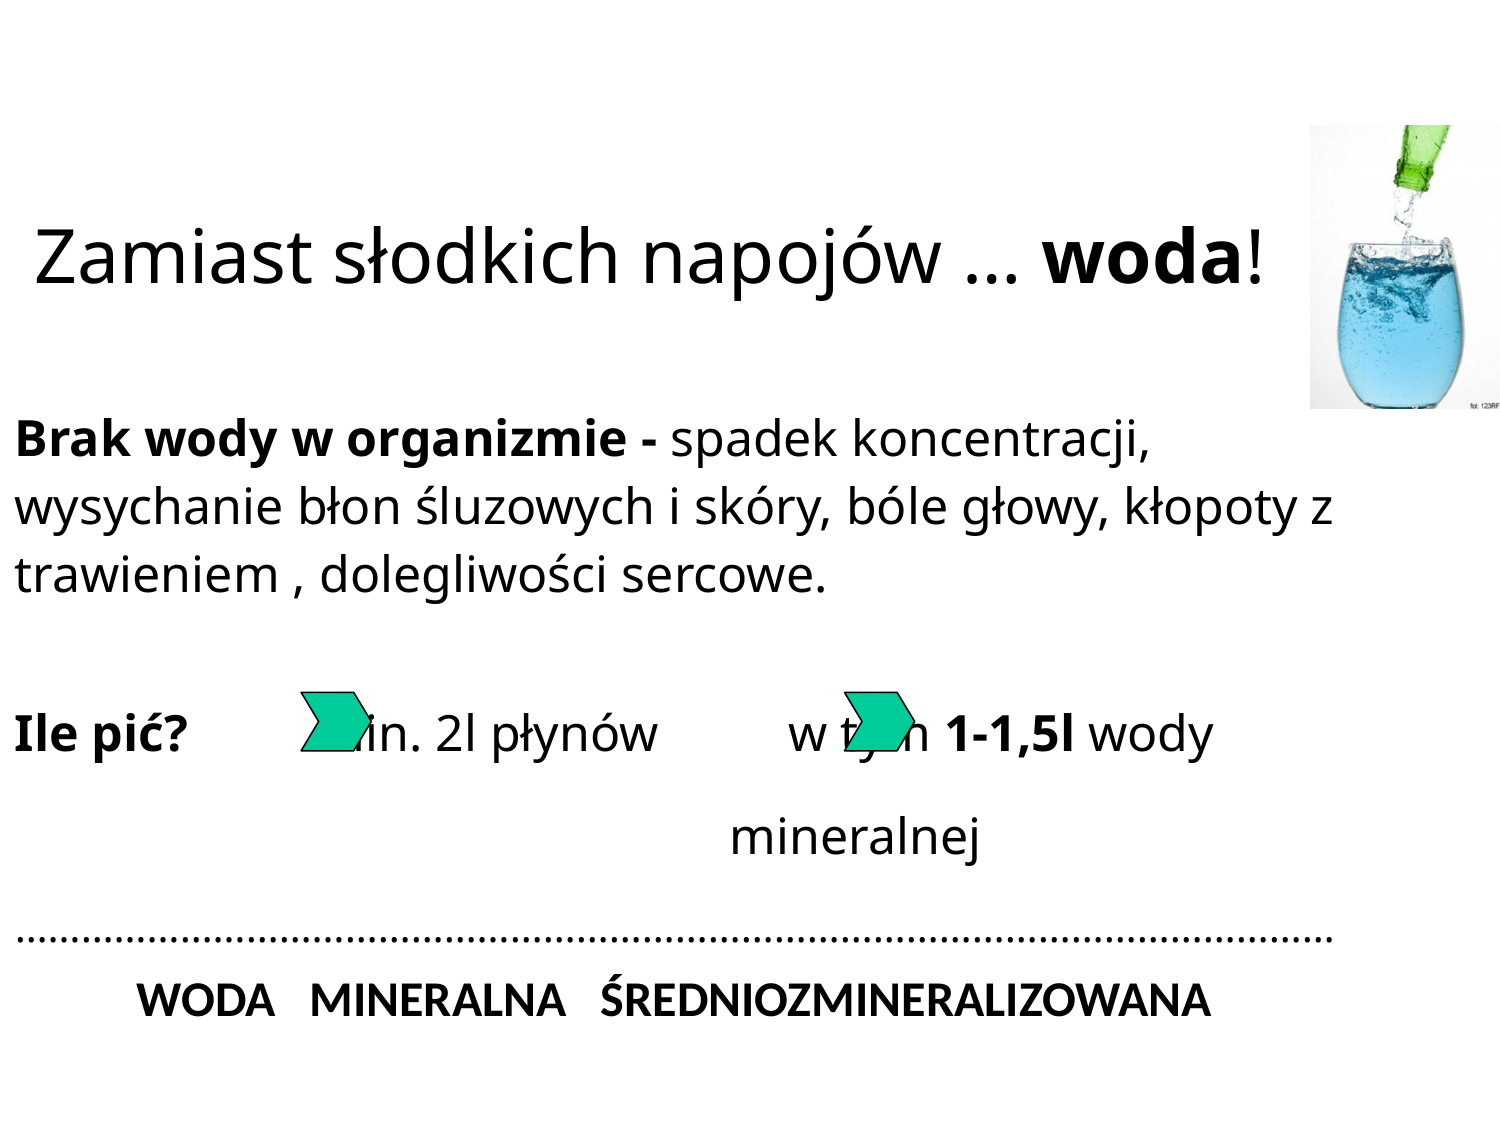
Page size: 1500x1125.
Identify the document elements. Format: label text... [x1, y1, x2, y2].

text_box Zamiast słodkich napojów … woda! [0, 160, 1300, 349]
text_box Brak wody w organizmie - spadek koncentracji, wysychanie błon śluzowych i skóry, bóle głowy, kłopoty z trawieniem , dolegliwości sercowe. Ile pić? min. 2l płynów w tym 1-1,5l wody mineralnej ………………………………………………………………………………………………………… WODA MINERALNA ŚREDNIOZMINERALIZOWANA [0, 357, 1500, 1125]
picture [1310, 125, 1500, 409]
